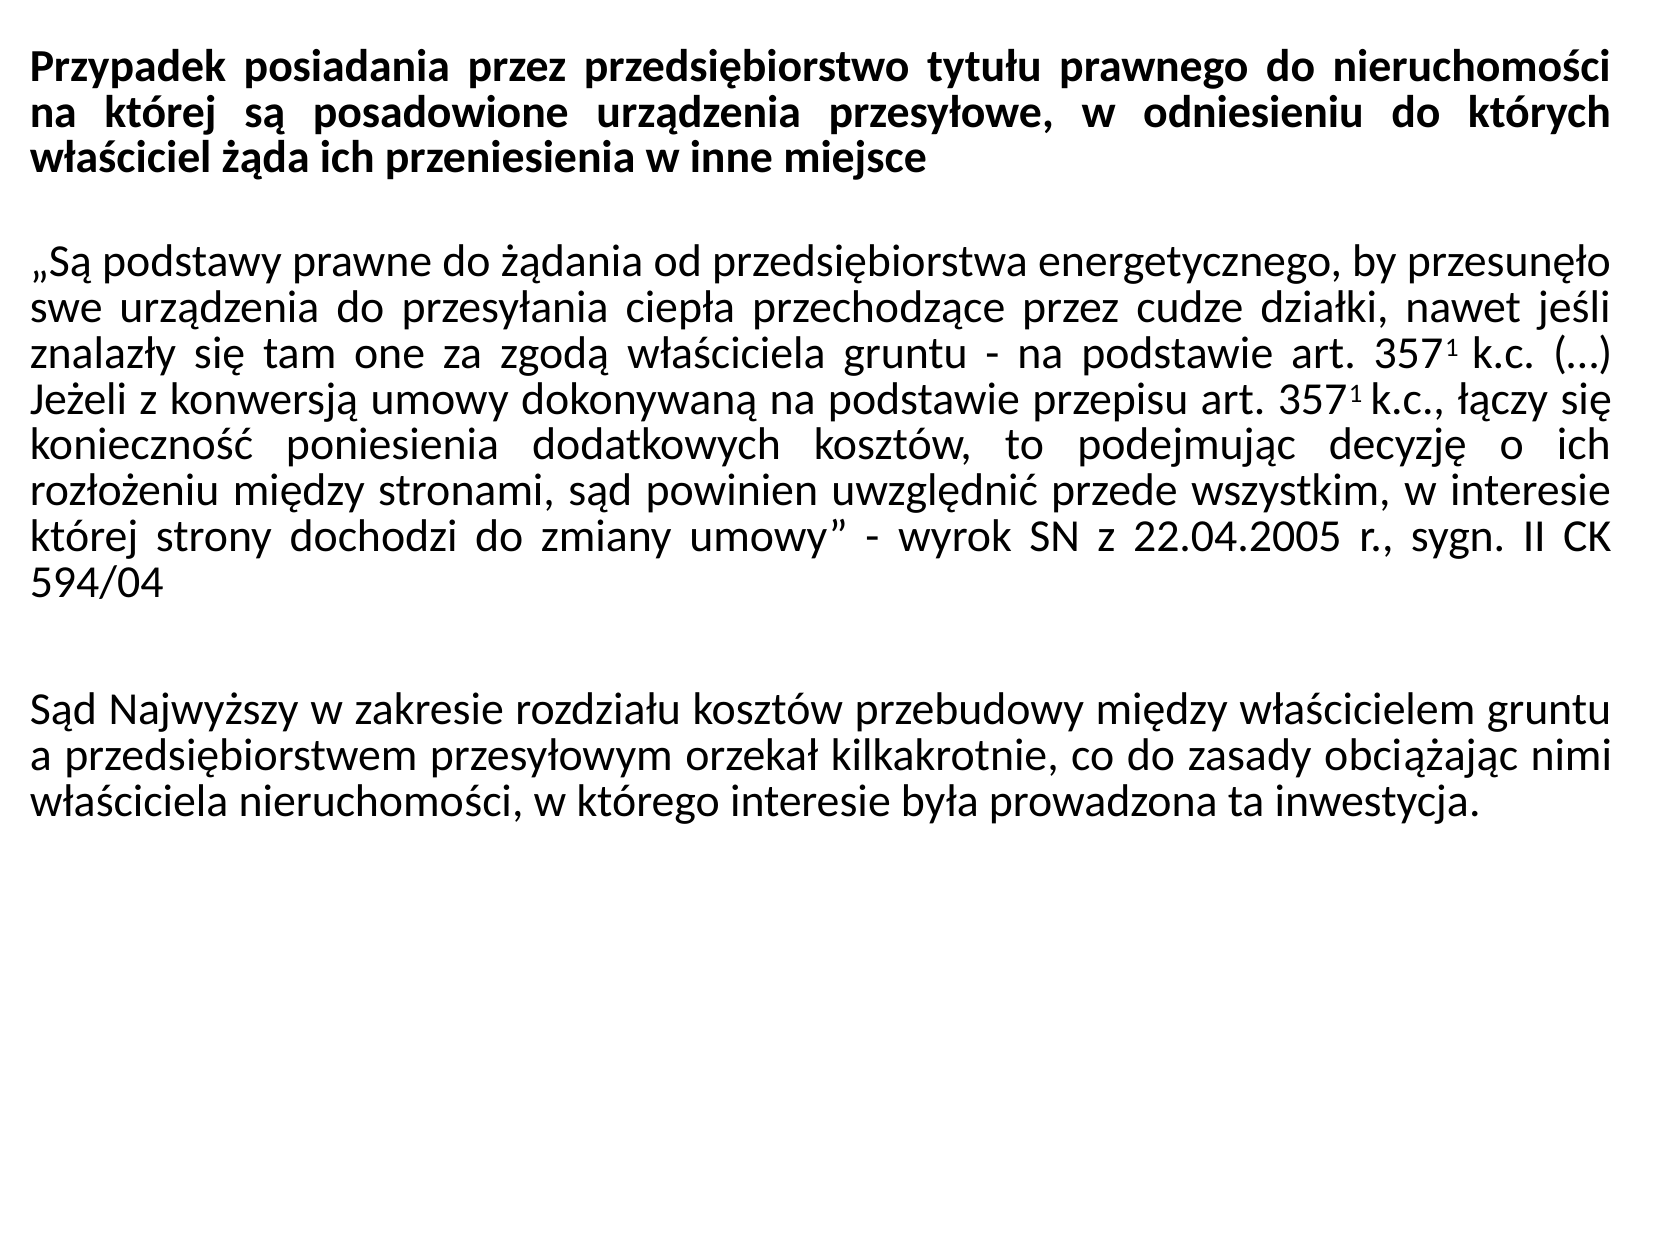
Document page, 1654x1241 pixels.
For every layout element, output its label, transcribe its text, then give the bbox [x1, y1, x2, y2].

list Przypadek posiadania przez przedsiębiorstwo tytułu prawnego do nieruchomości na której są posadowione urządzenia przesyłowe, w odniesieniu do których właściciel żąda ich przeniesienia w inne miejsce „Są podstawy prawne do żądania od przedsiębiorstwa energetycznego, by przesunęło swe urządzenia do przesyłania ciepła przechodzące przez cudze działki, nawet jeśli znalazły się tam one za zgodą właściciela gruntu - na podstawie art. 3571 k.c. (…) Jeżeli z konwersją umowy dokonywaną na podstawie przepisu art. 3571 k.c., łączy się konieczność poniesienia dodatkowych kosztów, to podejmując decyzję o ich rozłożeniu między stronami, sąd powinien uwzględnić przede wszystkim, w interesie której strony dochodzi do zmiany umowy” - wyrok SN z 22.04.2005 r., sygn. II CK 594/04 Sąd Najwyższy w zakresie rozdziału kosztów przebudowy między właścicielem gruntu a przedsiębiorstwem przesyłowym orzekał kilkakrotnie, co do zasady obciążając nimi właściciela nieruchomości, w którego interesie była prowadzona ta inwestycja. [29, 47, 1613, 1201]
